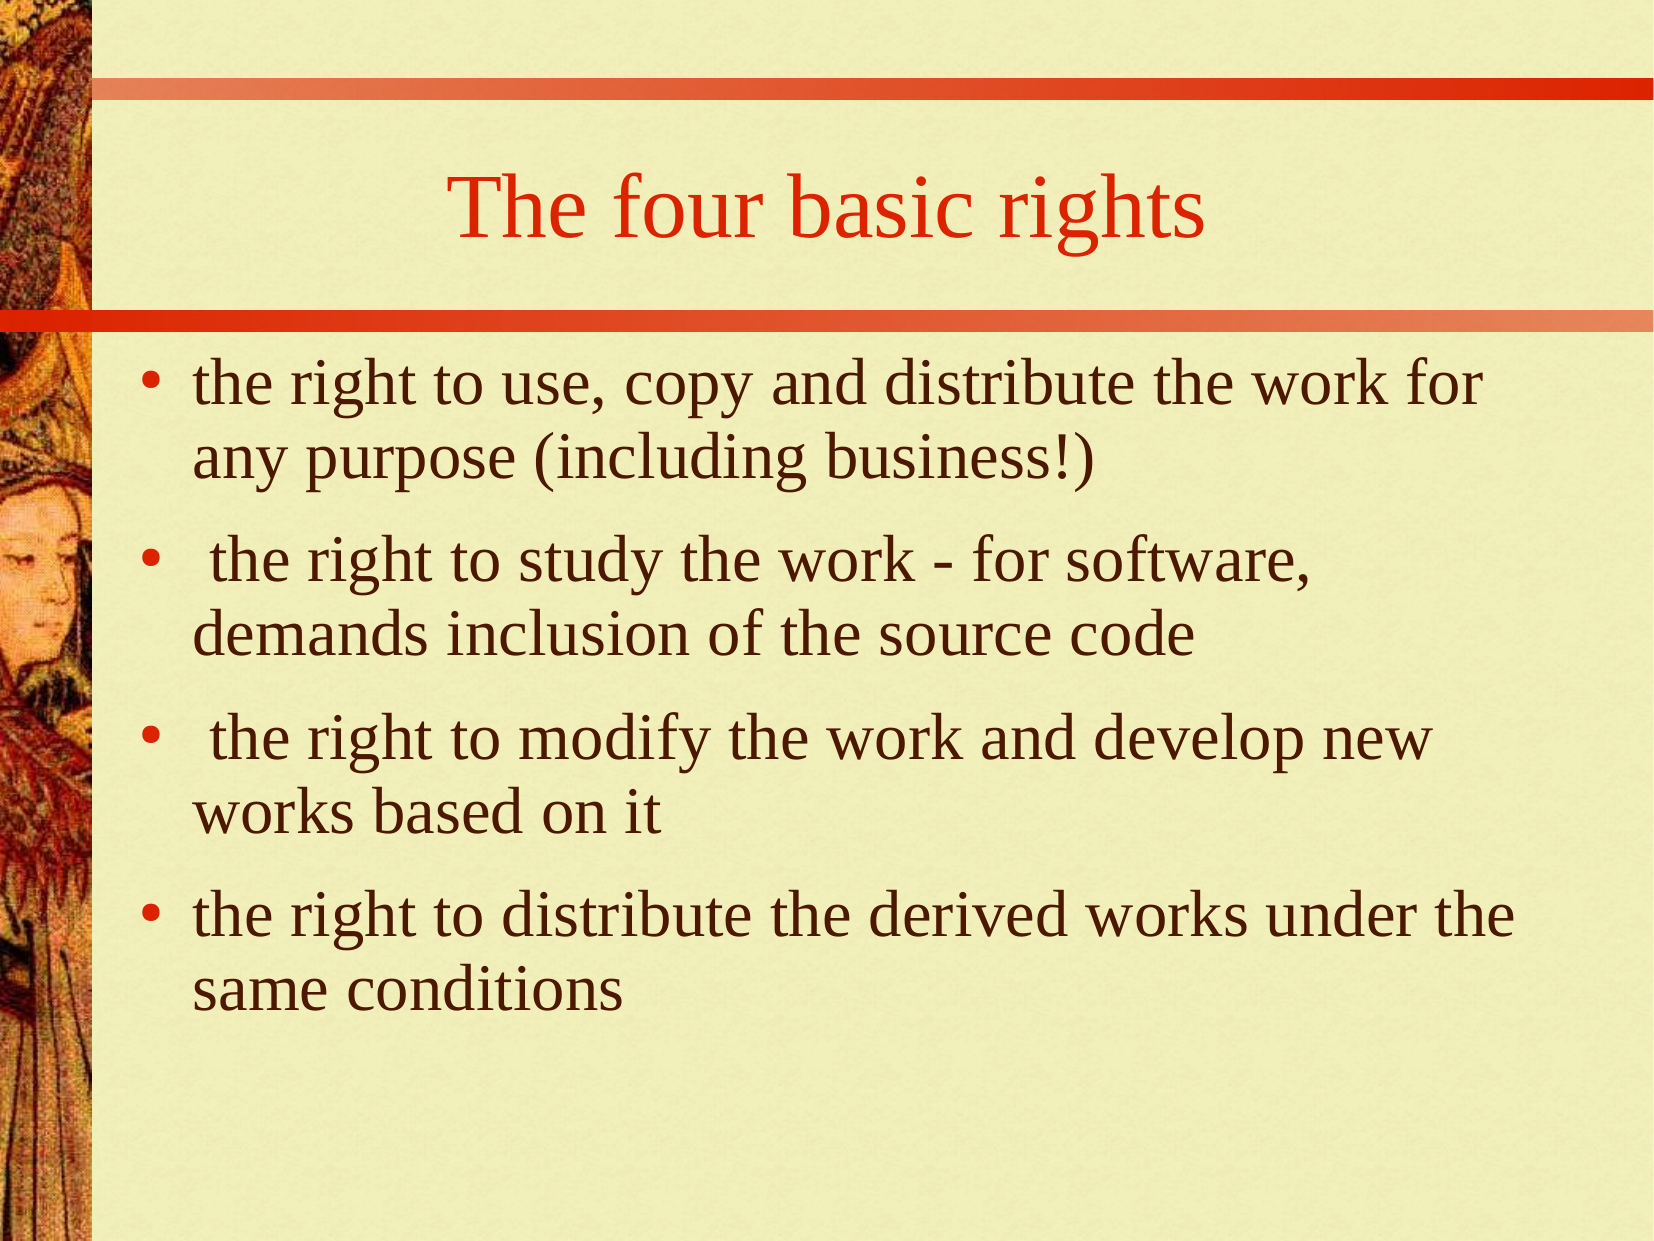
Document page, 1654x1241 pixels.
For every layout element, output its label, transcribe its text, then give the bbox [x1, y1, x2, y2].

picture [0, 0, 1654, 310]
list the right to use, copy and distribute the work for any purpose (including business!) the right to study the work - for software, demands inclusion of the source code the right to modify the work and develop new works based on it the right to distribute the derived works under the same conditions [121, 344, 1534, 1127]
picture [0, 332, 1654, 1241]
title The four basic rights [121, 102, 1534, 311]
